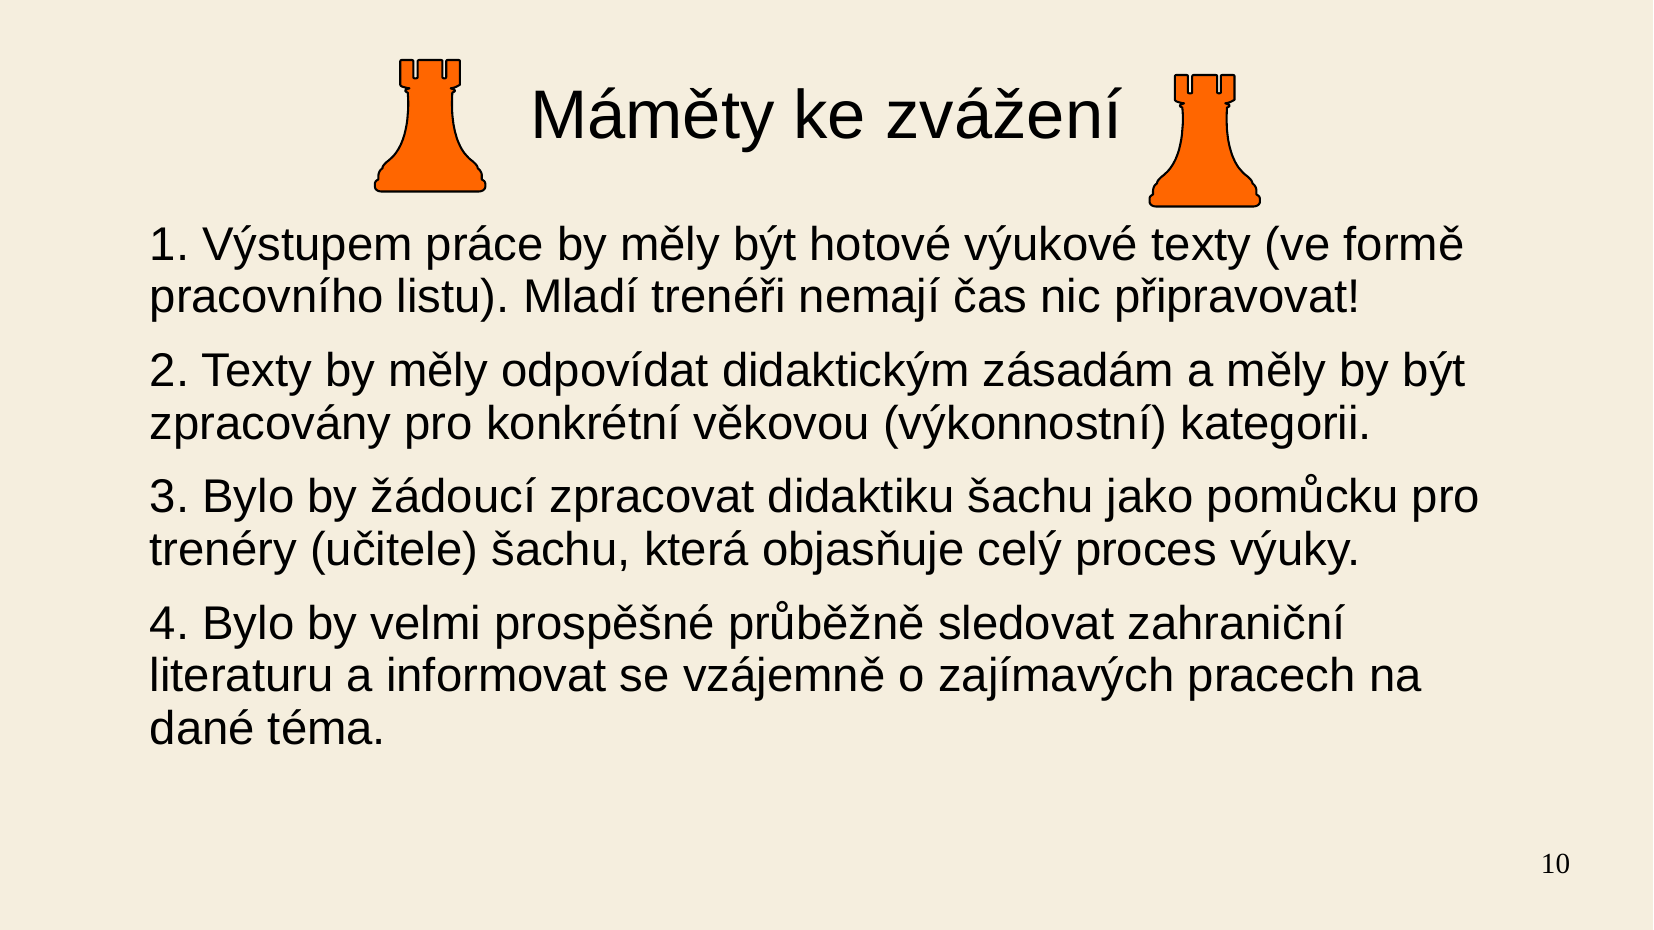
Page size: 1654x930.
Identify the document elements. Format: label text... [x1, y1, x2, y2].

list 1. Výstupem práce by měly být hotové výukové texty (ve formě pracovního listu). Mladí trenéři nemají čas nic připravovat! 2. Texty by měly odpovídat didaktickým zásadám a měly by být zpracovány pro konkrétní věkovou (výkonnostní) kategorii. 3. Bylo by žádoucí zpracovat didaktiku šachu jako pomůcku pro trenéry (učitele) šachu, která objasňuje celý proces výuky. 4. Bylo by velmi prospěšné průběžně sledovat zahraniční literaturu a informovat se vzájemně o zajímavých pracech na dané téma. [82, 217, 1538, 757]
text_box [1149, 75, 1260, 207]
text_box [374, 59, 486, 192]
title Máměty ke zvážení [82, 36, 1571, 193]
